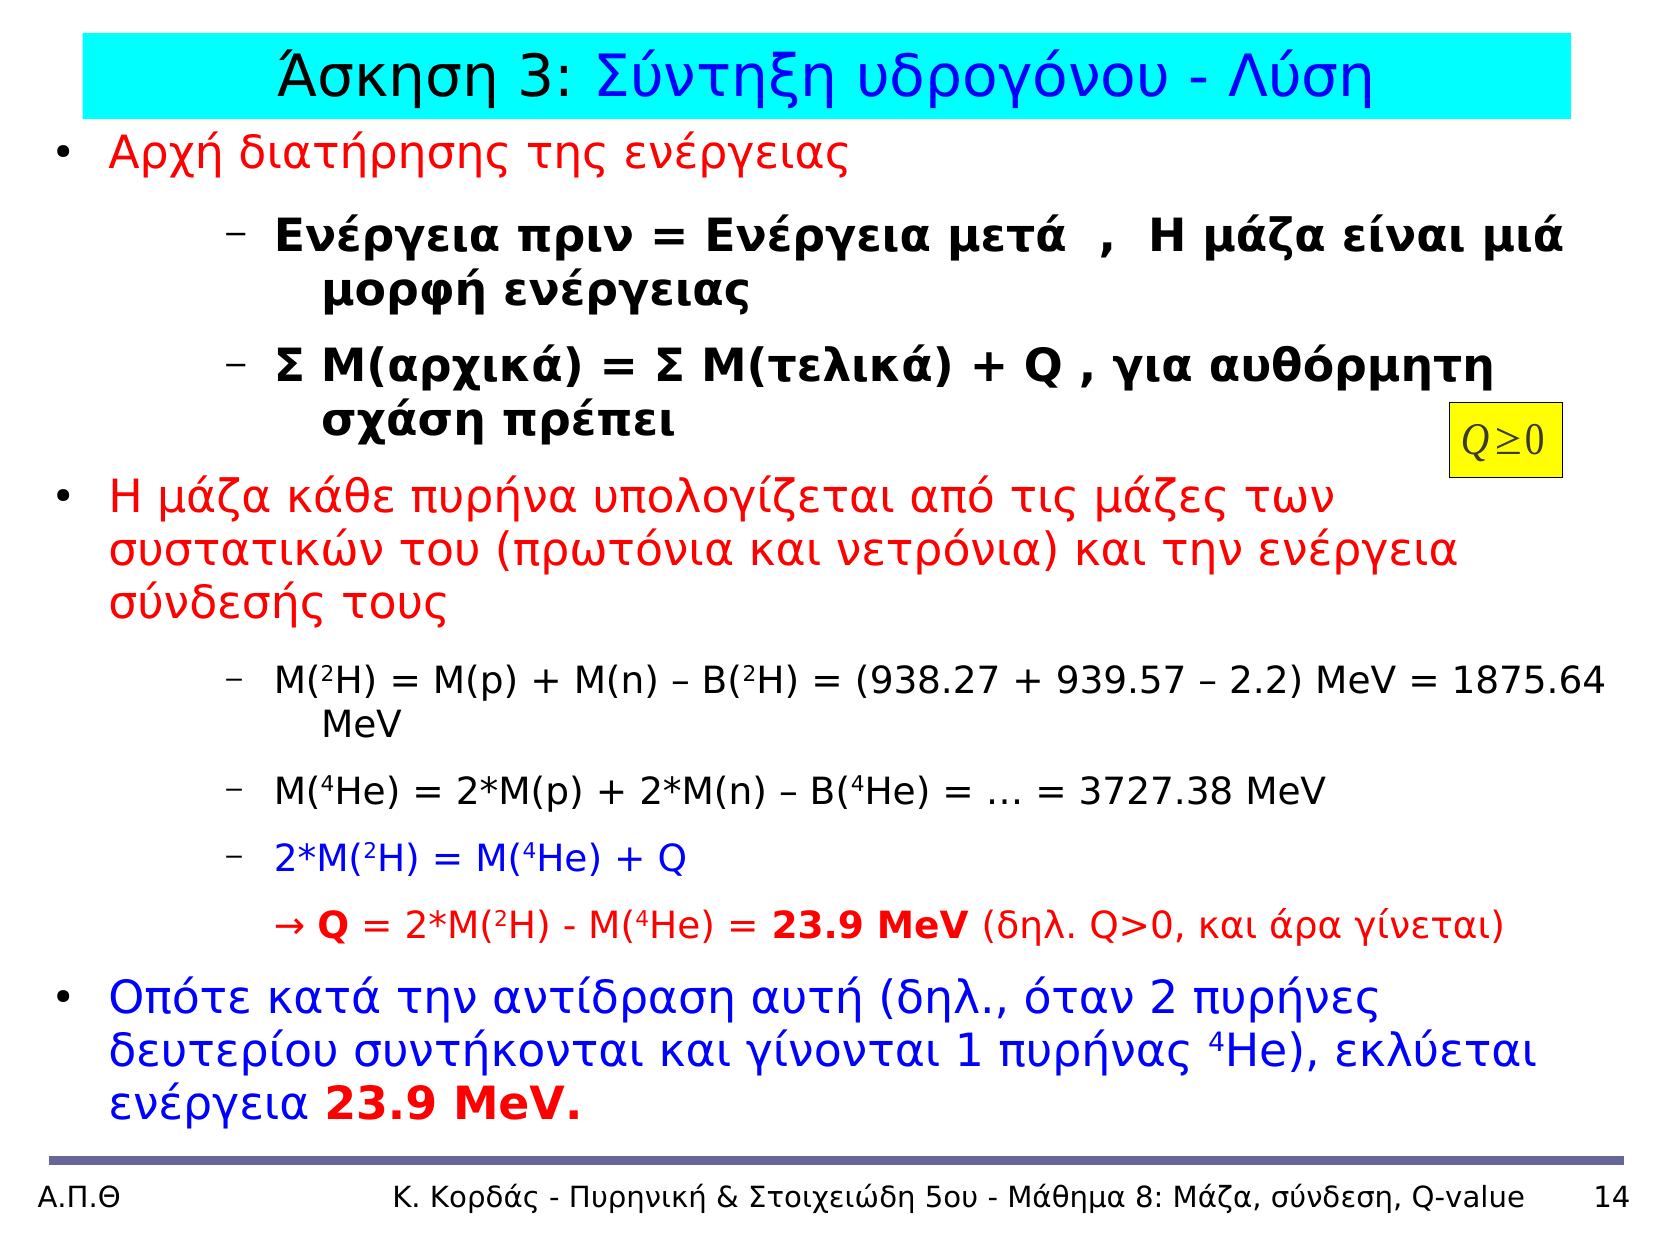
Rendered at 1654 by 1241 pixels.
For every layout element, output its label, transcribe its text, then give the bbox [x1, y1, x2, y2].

text_box [1449, 402, 1563, 478]
chart [1450, 414, 1559, 465]
title Άσκηση 3: Σύντηξη υδρογόνου - Λύση [82, 33, 1571, 119]
list Αρχή διατήρησης της ενέργειας Ενέργεια πριν = Ενέργεια μετά , Η μάζα είναι μιά μορφή ενέργειας Σ Μ(αρχικά) = Σ Μ(τελικά) + Q , για αυθόρμητη σχάση πρέπει Η μάζα κάθε πυρήνα υπολογίζεται από τις μάζες των συστατικών του (πρωτόνια και νετρόνια) και την ενέργεια σύνδεσής τους Μ(2Η) = M(p) + M(n) – B(2Η) = (938.27 + 939.57 – 2.2) MeV = 1875.64 MeV Μ(4Ηe) = 2*M(p) + 2*M(n) – B(4Ηe) = … = 3727.38 MeV 2*Μ(2H) = Μ(4He) + Q → Q = 2*Μ(2H) - Μ(4He) = 23.9 MeV (δηλ. Q>0, και άρα γίνεται) Οπότε κατά την αντίδραση αυτή (δηλ., όταν 2 πυρήνες δευτερίου συντήκονται και γίνονται 1 πυρήνας 4He), εκλύεται ενέργεια 23.9 MeV. [37, 126, 1622, 1210]
